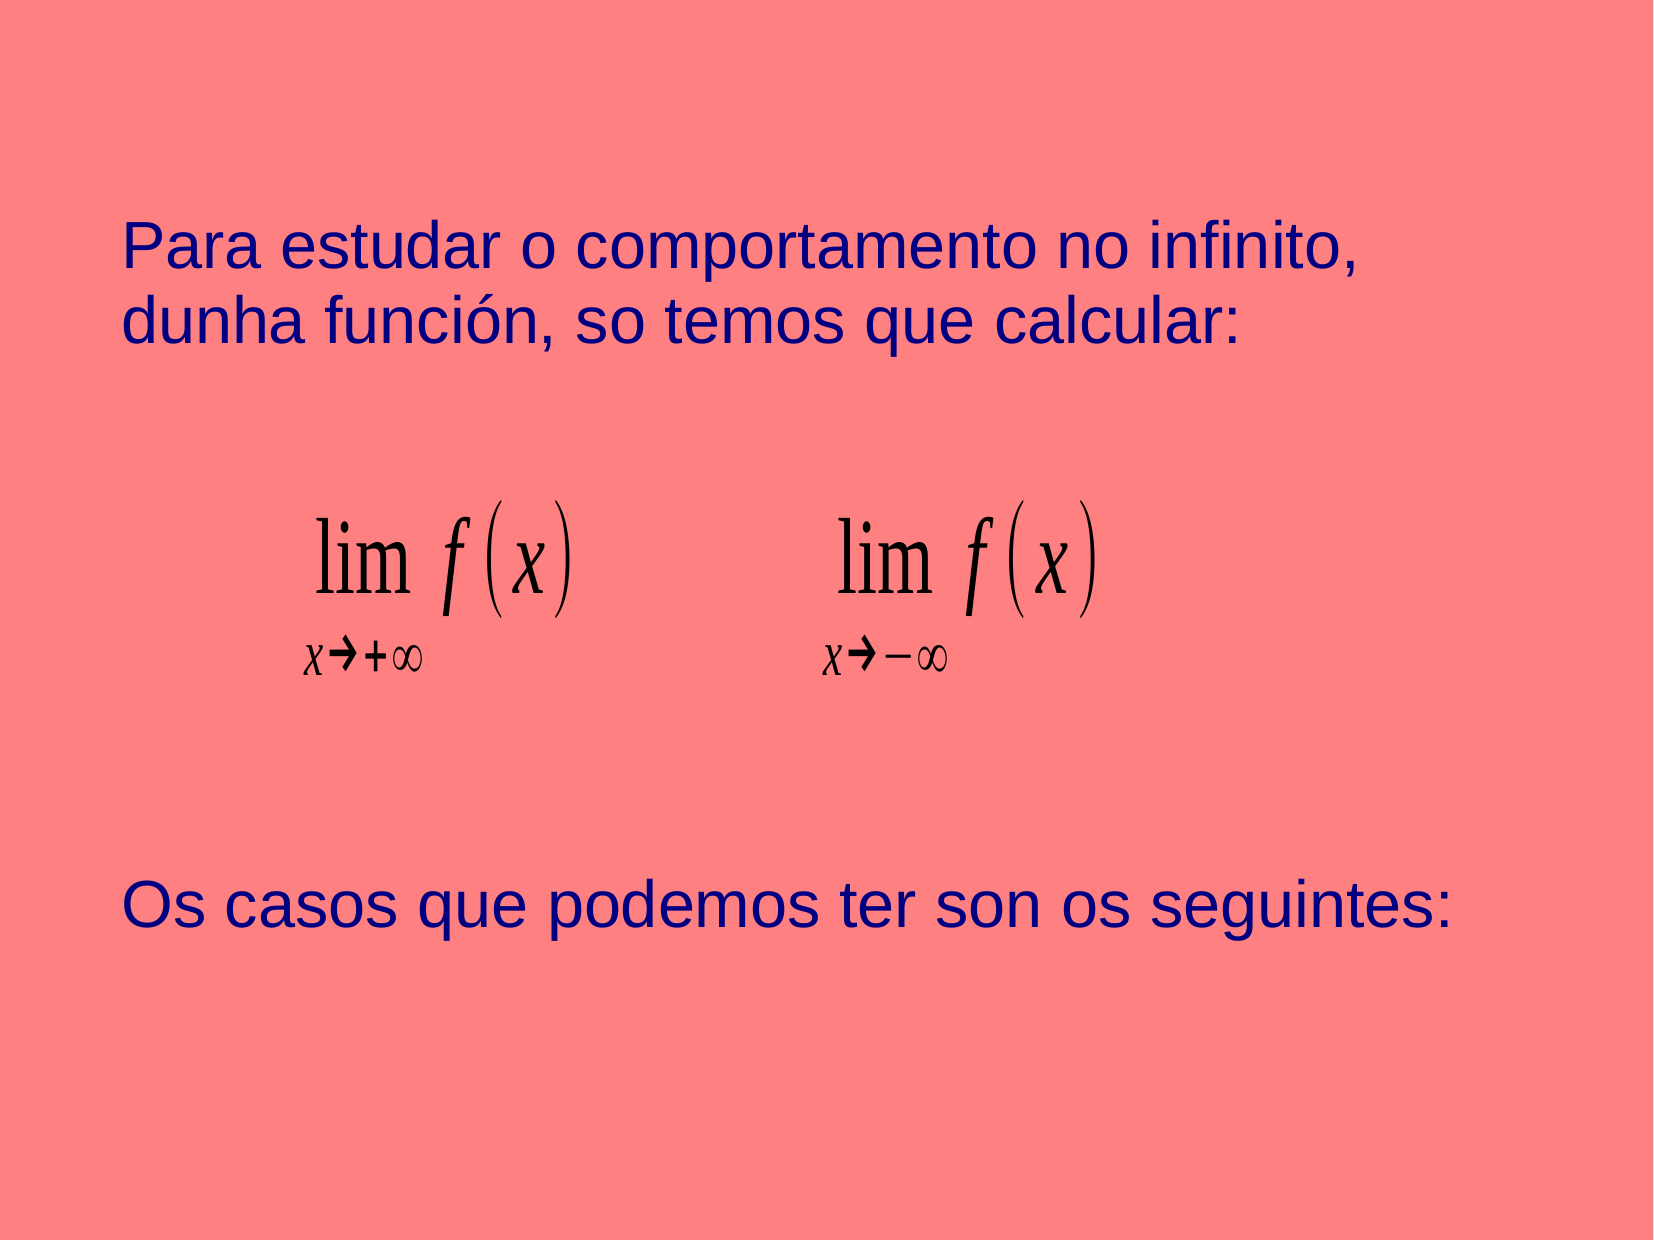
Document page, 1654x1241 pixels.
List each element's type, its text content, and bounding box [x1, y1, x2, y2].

text_box Os casos que podemos ter son os seguintes: [106, 859, 1475, 950]
chart [290, 496, 586, 692]
text_box Para estudar o comportamento no infinito, dunha función, so temos que calcular: [106, 200, 1475, 366]
chart [810, 496, 1111, 692]
